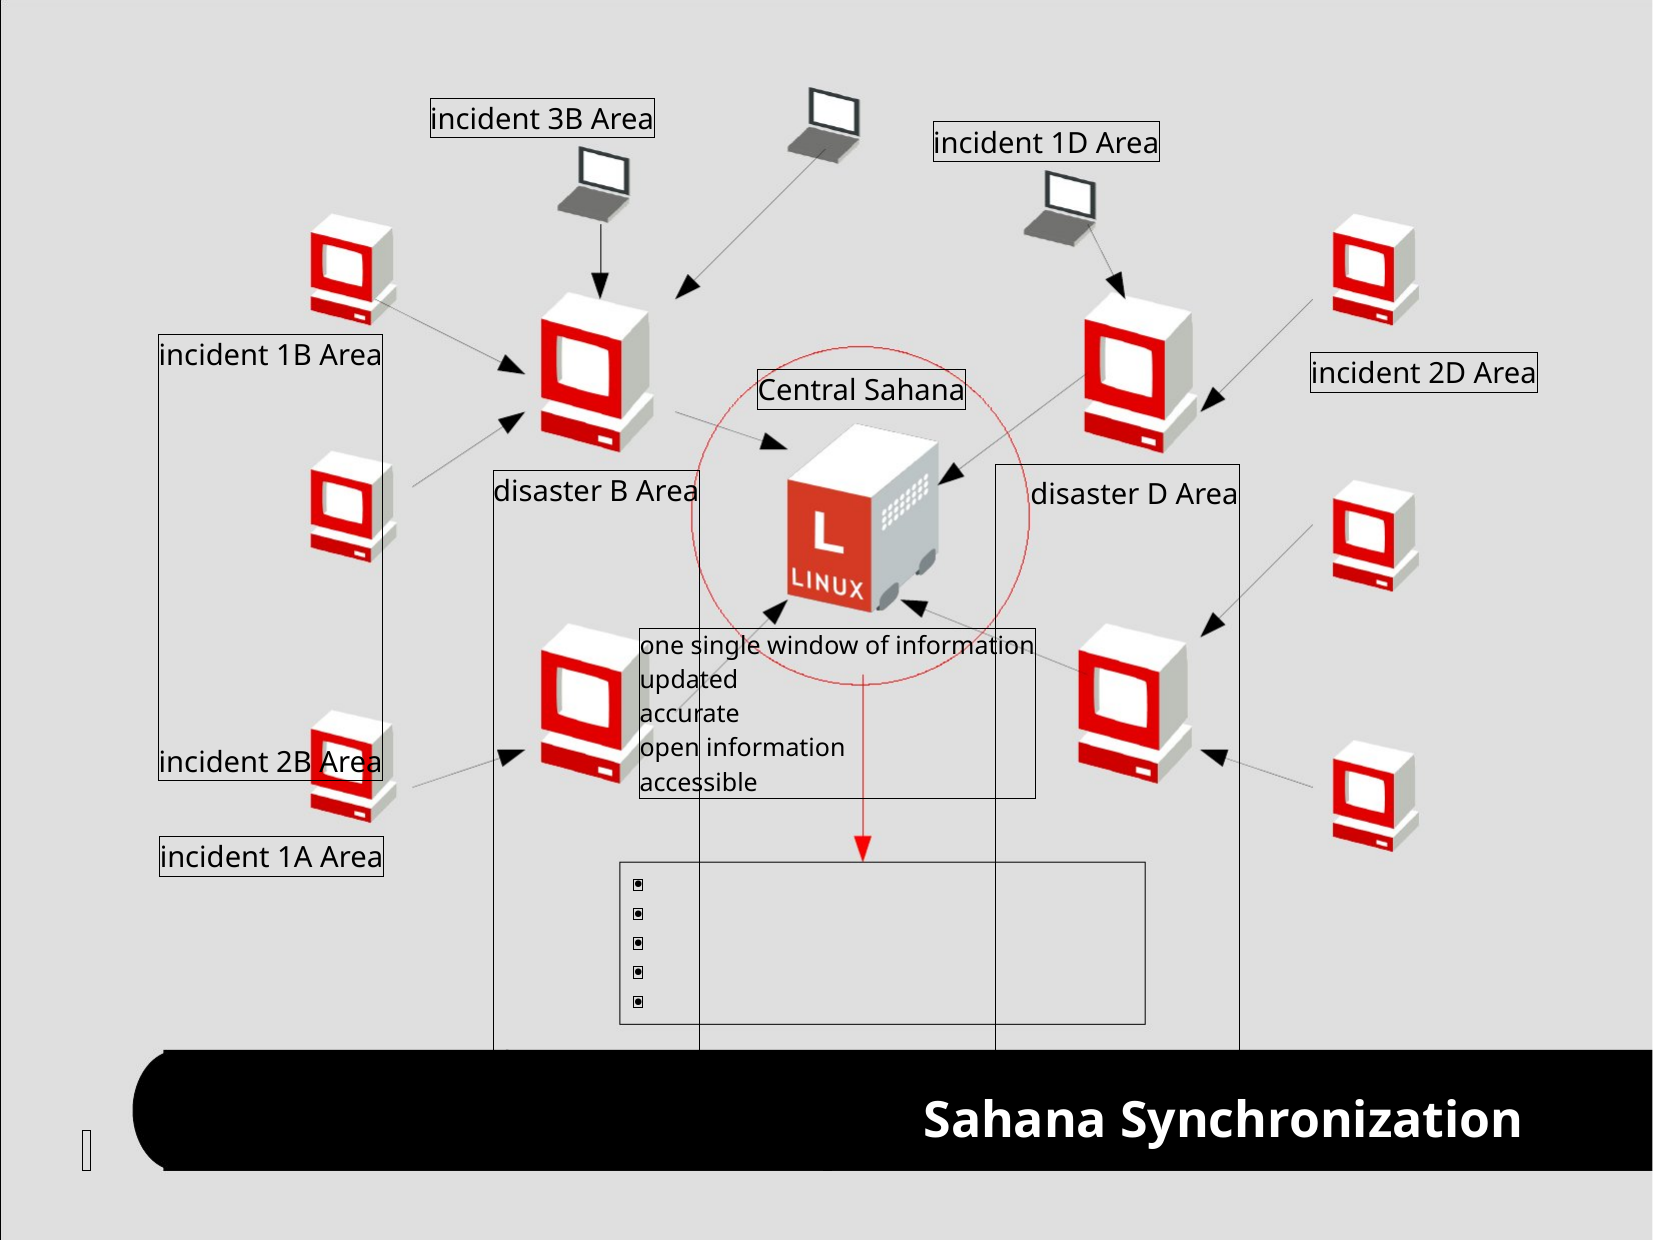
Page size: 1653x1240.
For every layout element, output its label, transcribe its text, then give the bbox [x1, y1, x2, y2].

text_box Central Sahana [757, 369, 966, 410]
text_box disaster D Area disaster C Area [995, 464, 1240, 1083]
picture [0, 0, 1653, 1240]
text_box incident 3B Area [430, 98, 655, 138]
text_box incident 2D Area [1310, 352, 1538, 393]
text_box incident 1D Area [933, 121, 1160, 162]
text_box disaster B Area disaster A Area [493, 470, 700, 1081]
text_box incident 1B Area incident 2B Area [158, 334, 383, 781]
text_box Sahana Synchronization [923, 1083, 1524, 1152]
text_box one single window of information updated accurate open information accessible [639, 628, 1036, 799]
text_box incident 1A Area [159, 836, 384, 877]
